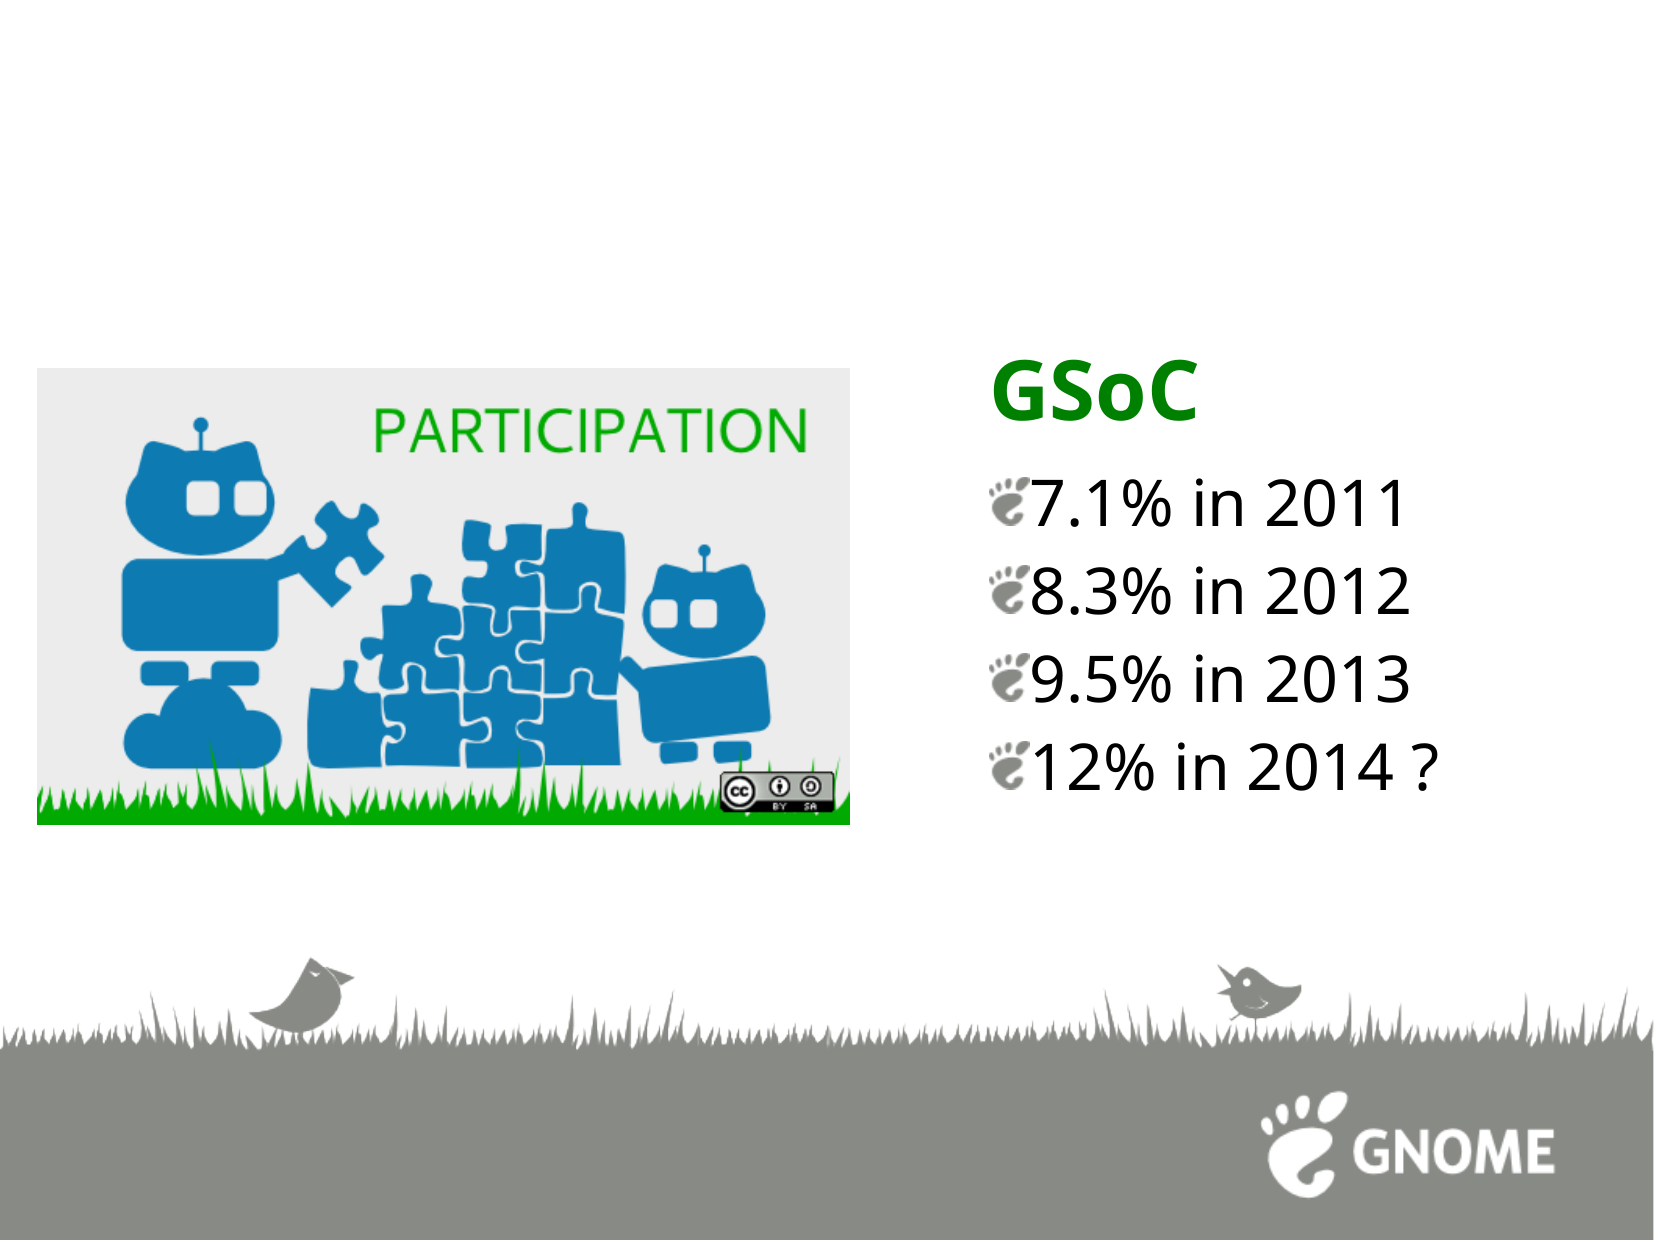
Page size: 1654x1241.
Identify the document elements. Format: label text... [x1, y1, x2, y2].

picture [0, 0, 1654, 1241]
text_box GSoC [975, 323, 1654, 451]
text_box 7.1% in 2011 8.3% in 2012 9.5% in 2013 12% in 2014 ? [975, 451, 1654, 812]
